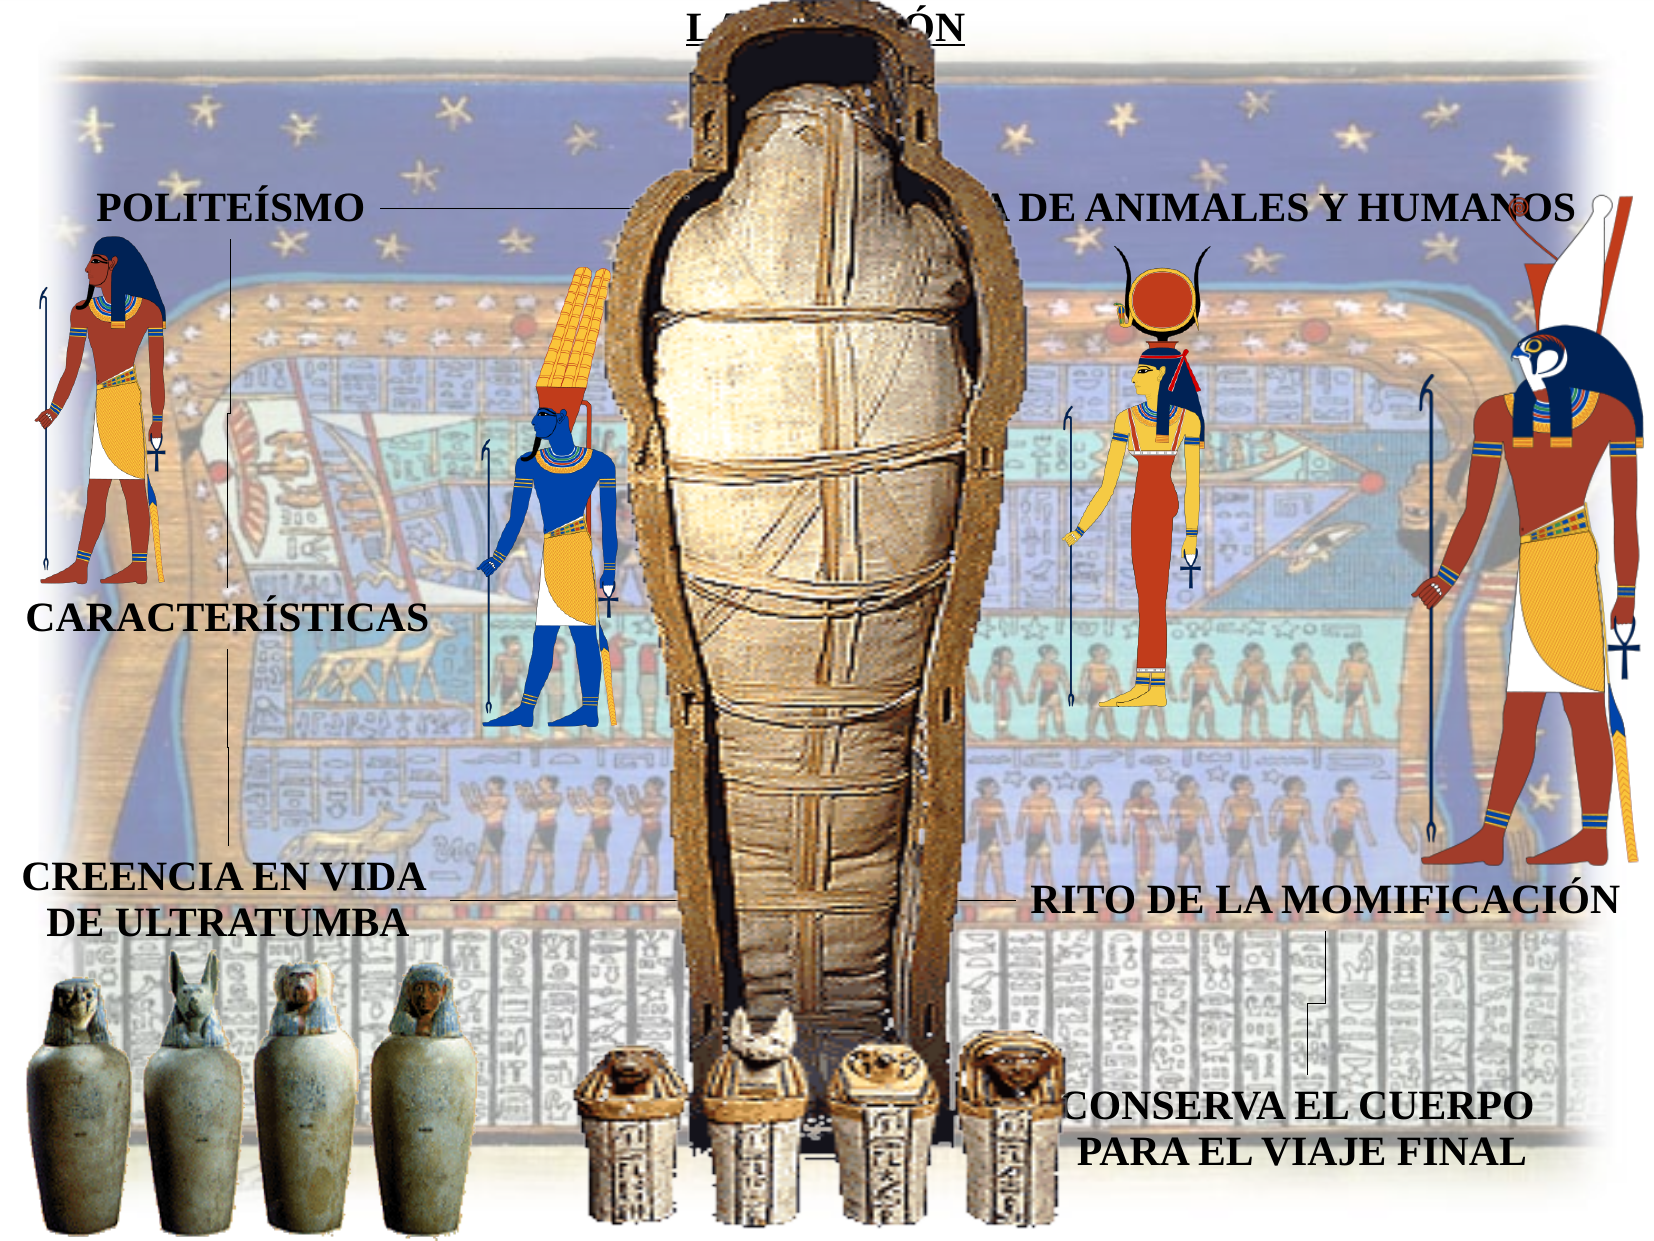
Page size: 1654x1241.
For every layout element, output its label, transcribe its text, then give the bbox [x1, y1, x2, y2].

picture [0, 0, 1654, 1241]
text_box DIOSES MEZCLA DE ANIMALES Y HUMANOS [1087, 177, 1592, 240]
text_box POLITEÍSMO [81, 177, 381, 240]
text_box RITO DE LA MOMIFICACIÓN [1087, 869, 1636, 932]
text_box CREENCIA EN VIDA DE ULTRATUMBA [6, 845, 451, 956]
text_box CONSERVA EL CUERPO PARA EL VIAJE FINAL [1087, 1074, 1571, 1185]
text_box CARACTERÍSTICAS [10, 587, 445, 650]
